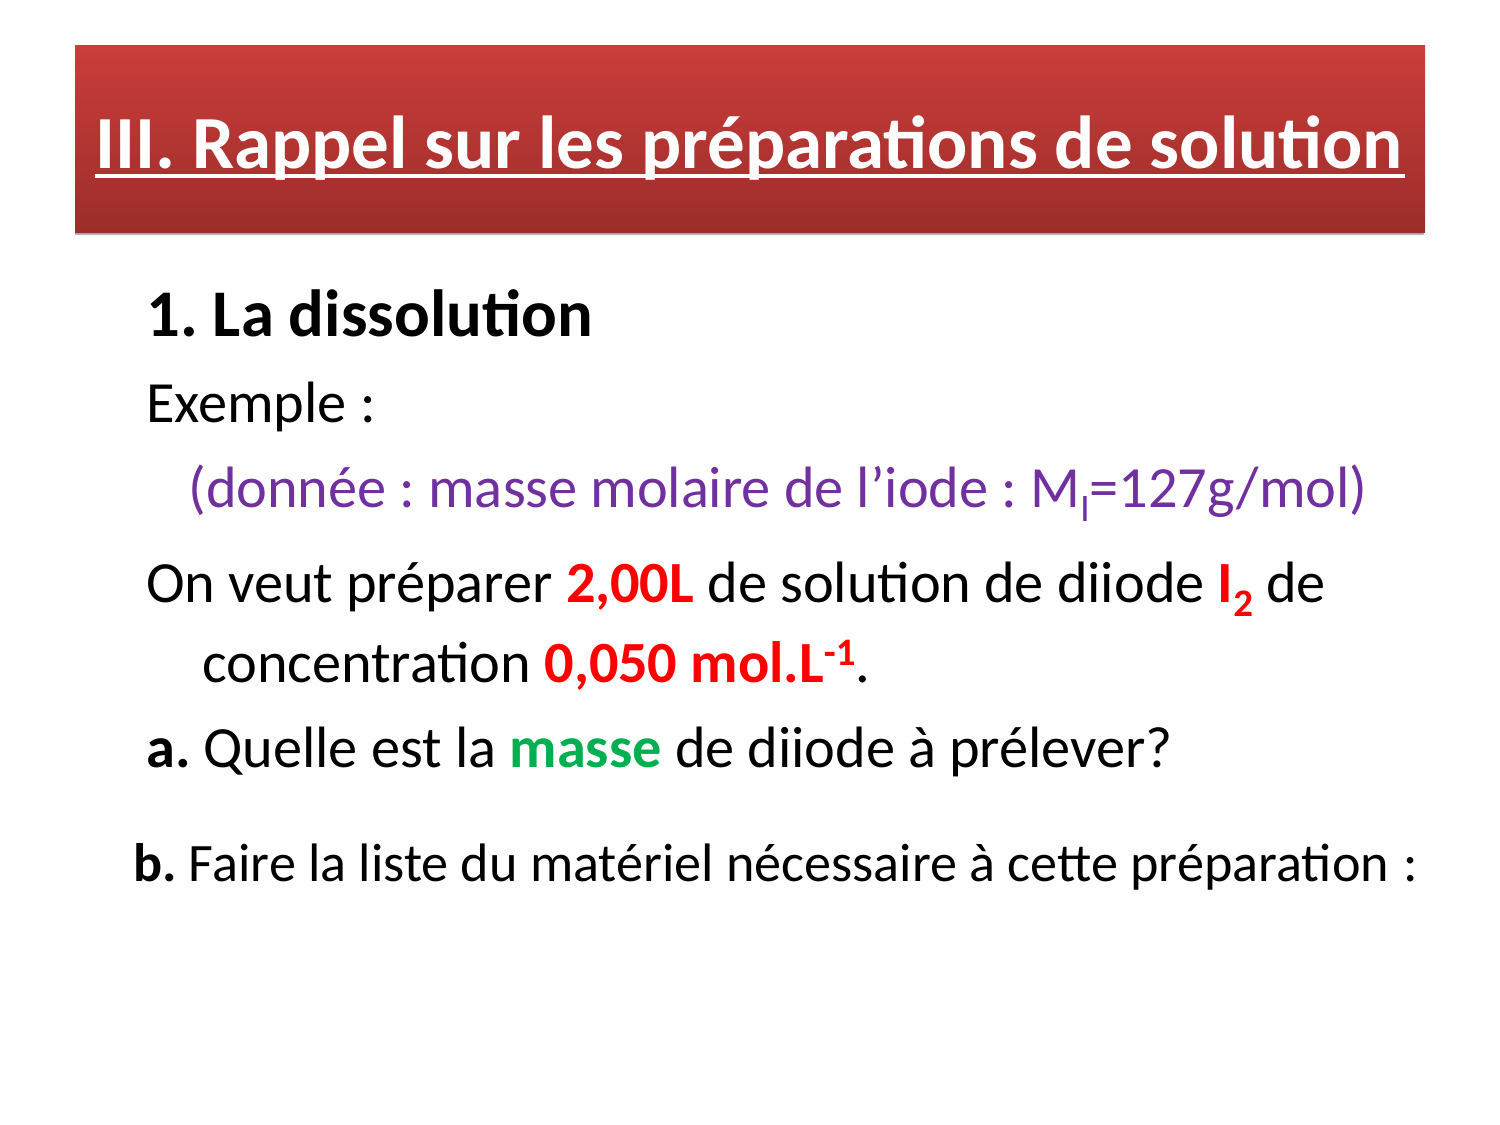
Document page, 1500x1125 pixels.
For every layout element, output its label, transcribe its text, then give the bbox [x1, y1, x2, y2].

list 1. La dissolution Exemple : (donnée : masse molaire de l’iode : MI=127g/mol) On veut préparer 2,00L de solution de diiode I2 de concentration 0,050 mol.L-1. a. Quelle est la masse de diiode à prélever? [75, 262, 1426, 787]
text_box b. Faire la liste du matériel nécessaire à cette préparation : [118, 819, 1465, 899]
title III. Rappel sur les préparations de solution [75, 45, 1426, 233]
